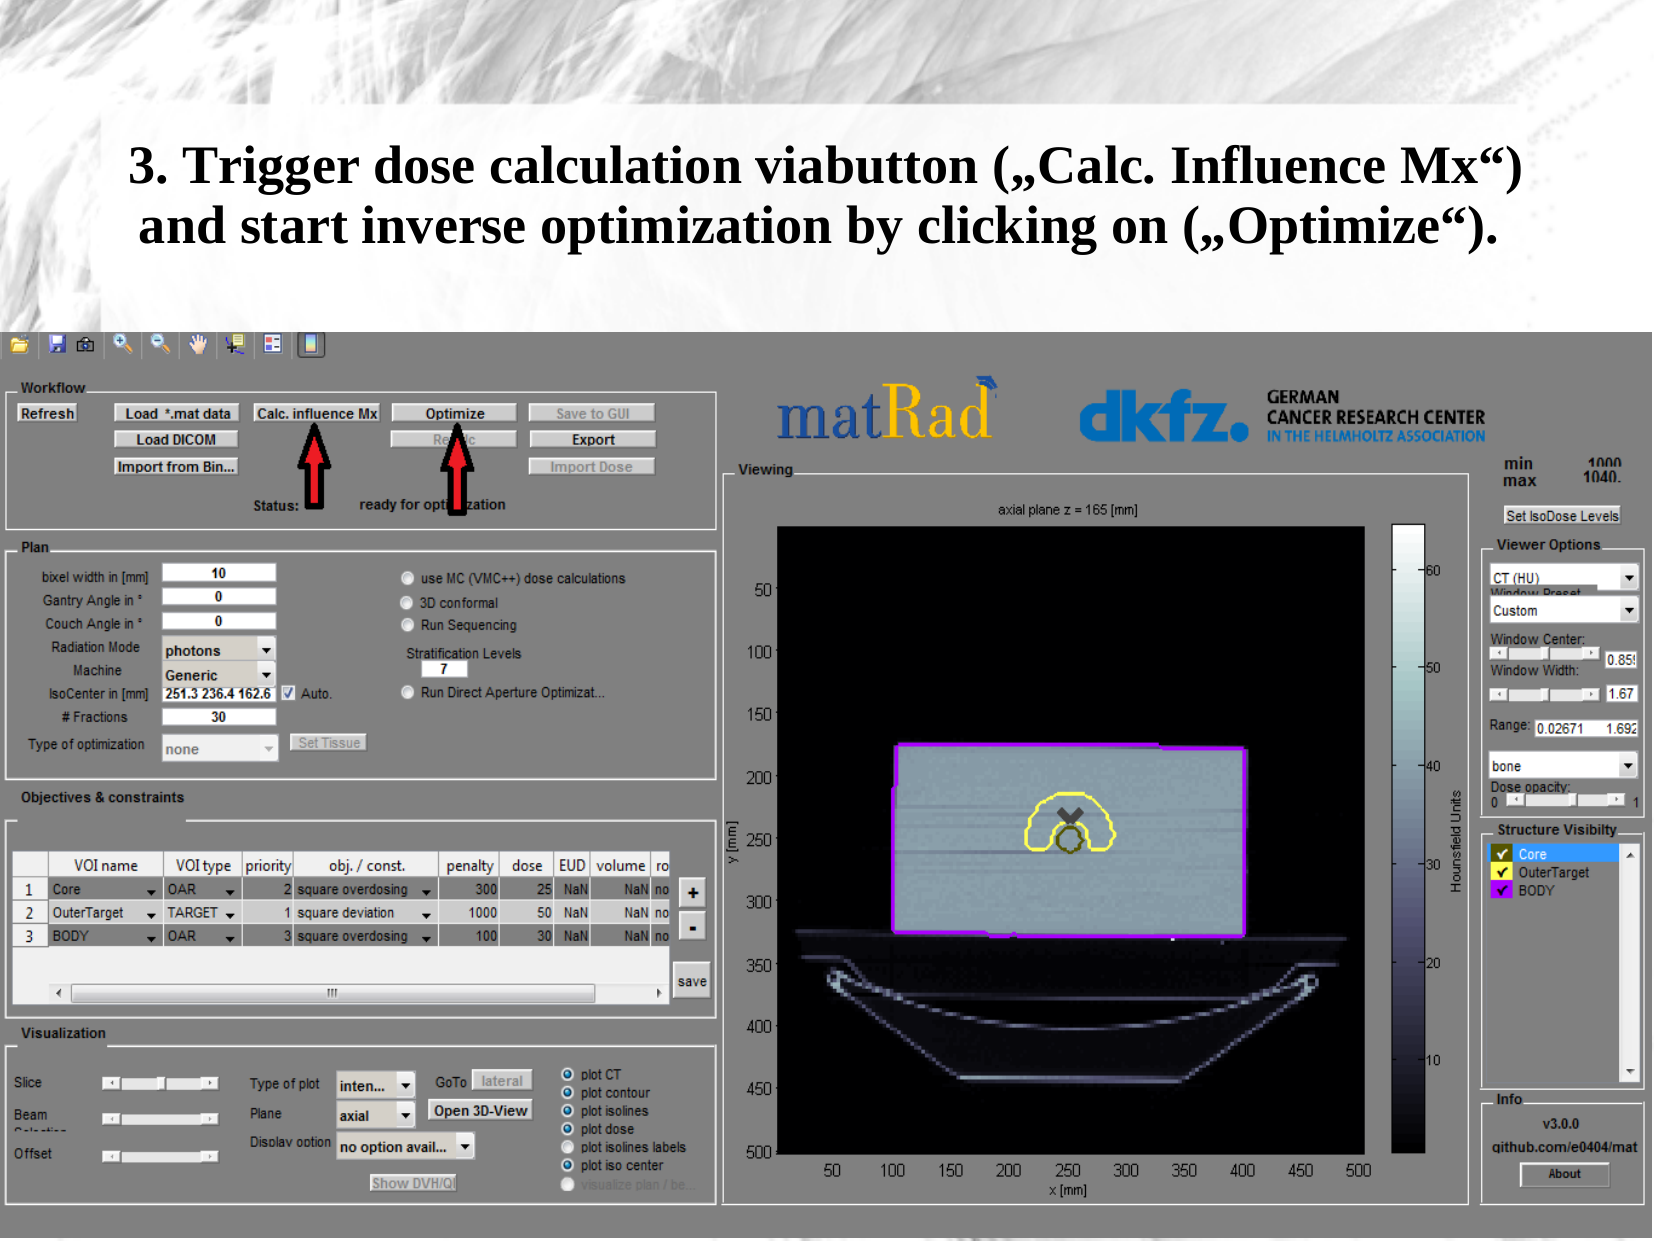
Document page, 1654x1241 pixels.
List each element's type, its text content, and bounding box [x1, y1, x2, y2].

title 3. Trigger dose calculation viabutton („Calc. Influence Mx“) and start inverse optimization by clicking on („Optimize“). [82, 91, 1571, 299]
picture [0, 0, 1654, 1241]
